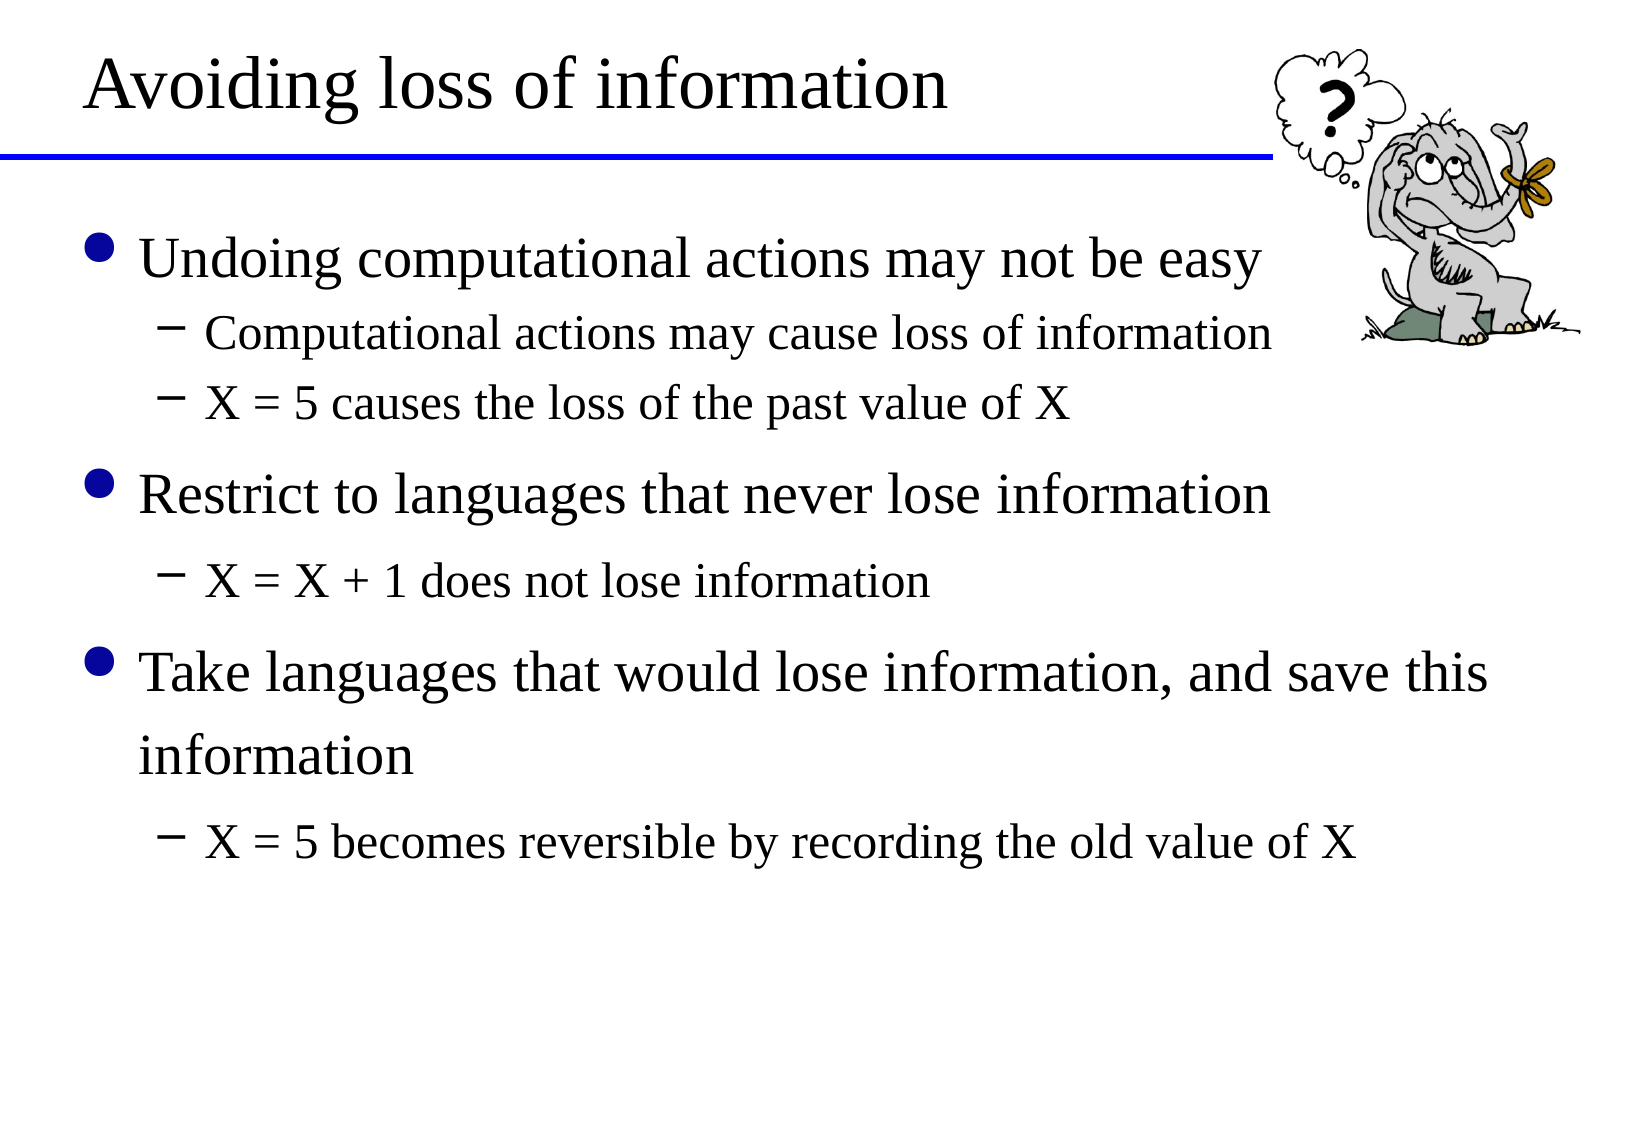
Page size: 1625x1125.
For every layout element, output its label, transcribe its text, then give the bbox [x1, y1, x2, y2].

list Undoing computational actions may not be easy Computational actions may cause loss of information X = 5 causes the loss of the past value of X Restrict to languages that never lose information X = X + 1 does not lose information Take languages that would lose information, and save this information X = 5 becomes reversible by recording the old value of X [67, 198, 1508, 1061]
title Avoiding loss of information [67, 27, 1544, 131]
picture [1273, 49, 1581, 347]
